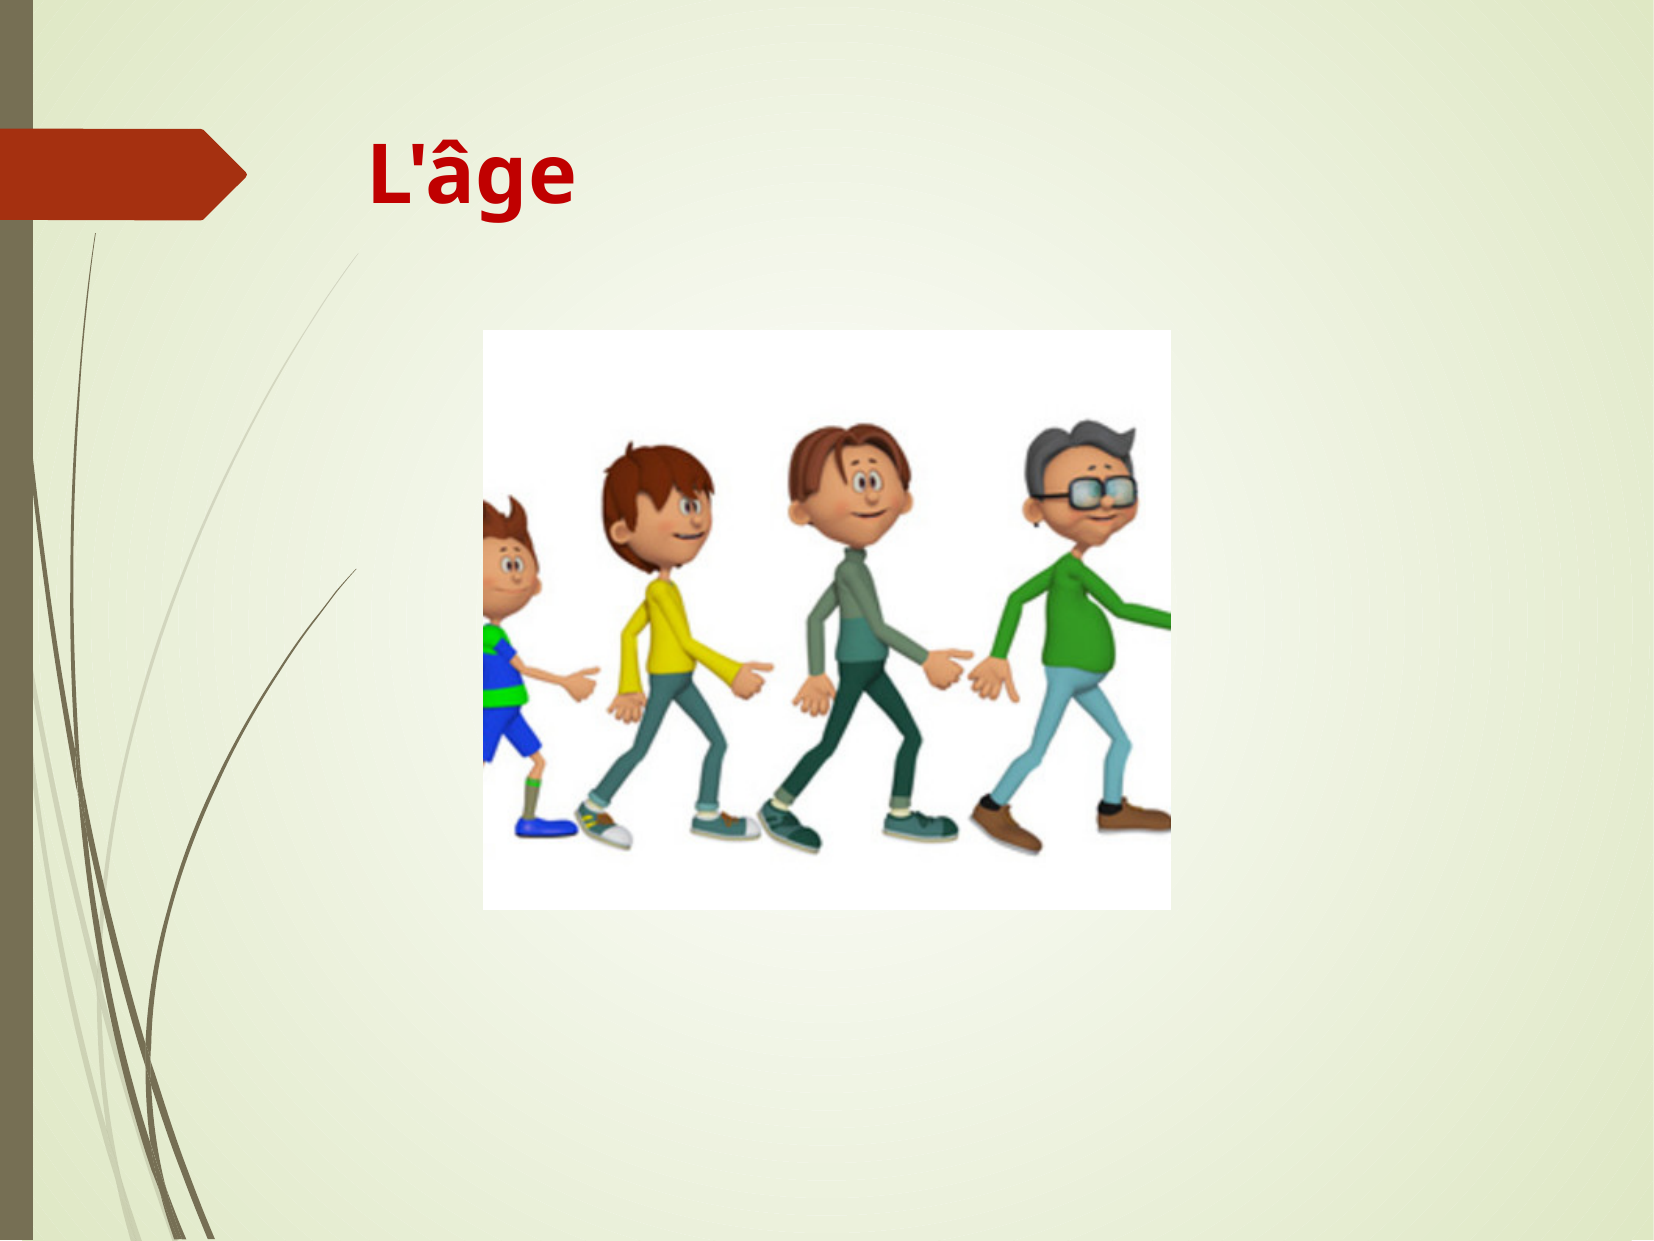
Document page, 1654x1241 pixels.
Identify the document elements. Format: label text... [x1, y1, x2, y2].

title L'âge [351, 112, 1544, 345]
picture [483, 331, 1171, 910]
